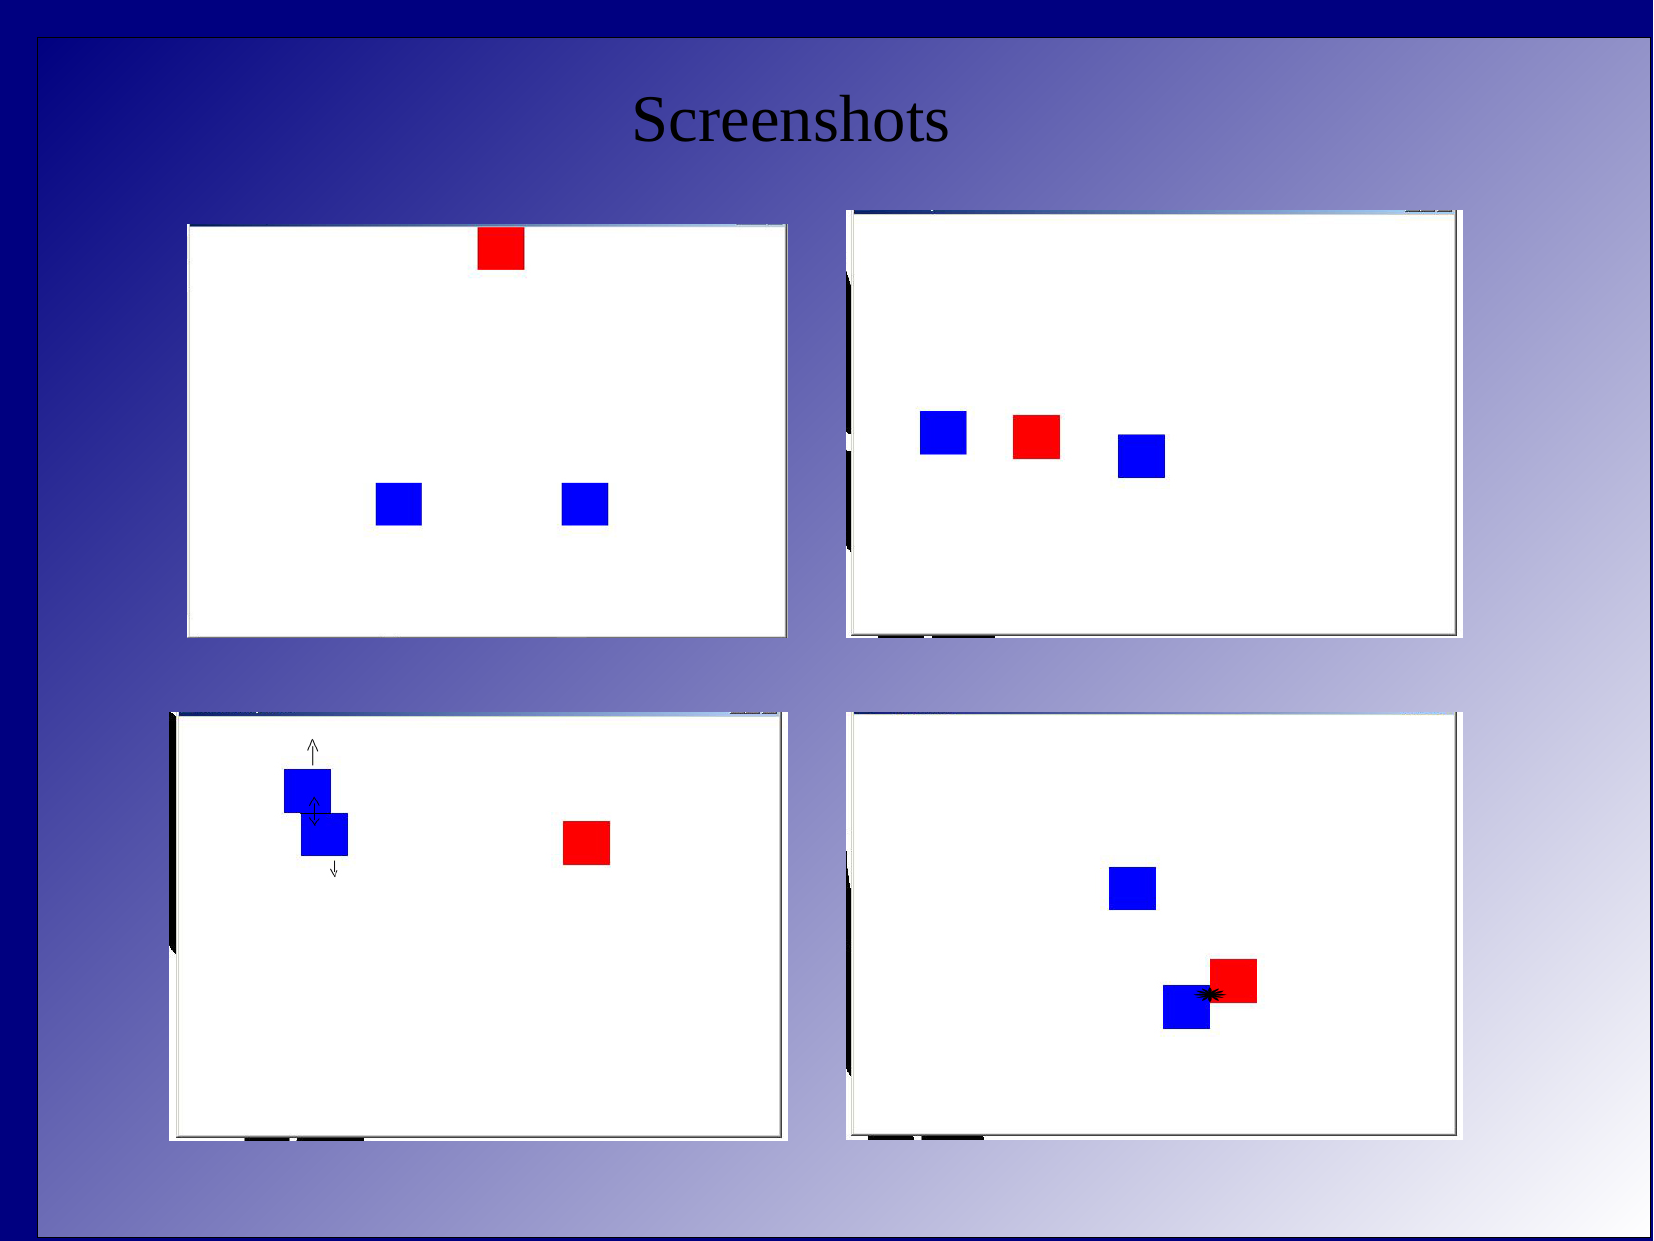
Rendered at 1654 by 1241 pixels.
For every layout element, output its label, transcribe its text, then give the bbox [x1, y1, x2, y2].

picture [187, 224, 788, 638]
picture [846, 712, 1463, 1140]
text_box Screenshots [600, 75, 1051, 164]
picture [846, 210, 1463, 638]
picture [169, 712, 788, 1141]
text_box [37, 37, 1651, 1238]
